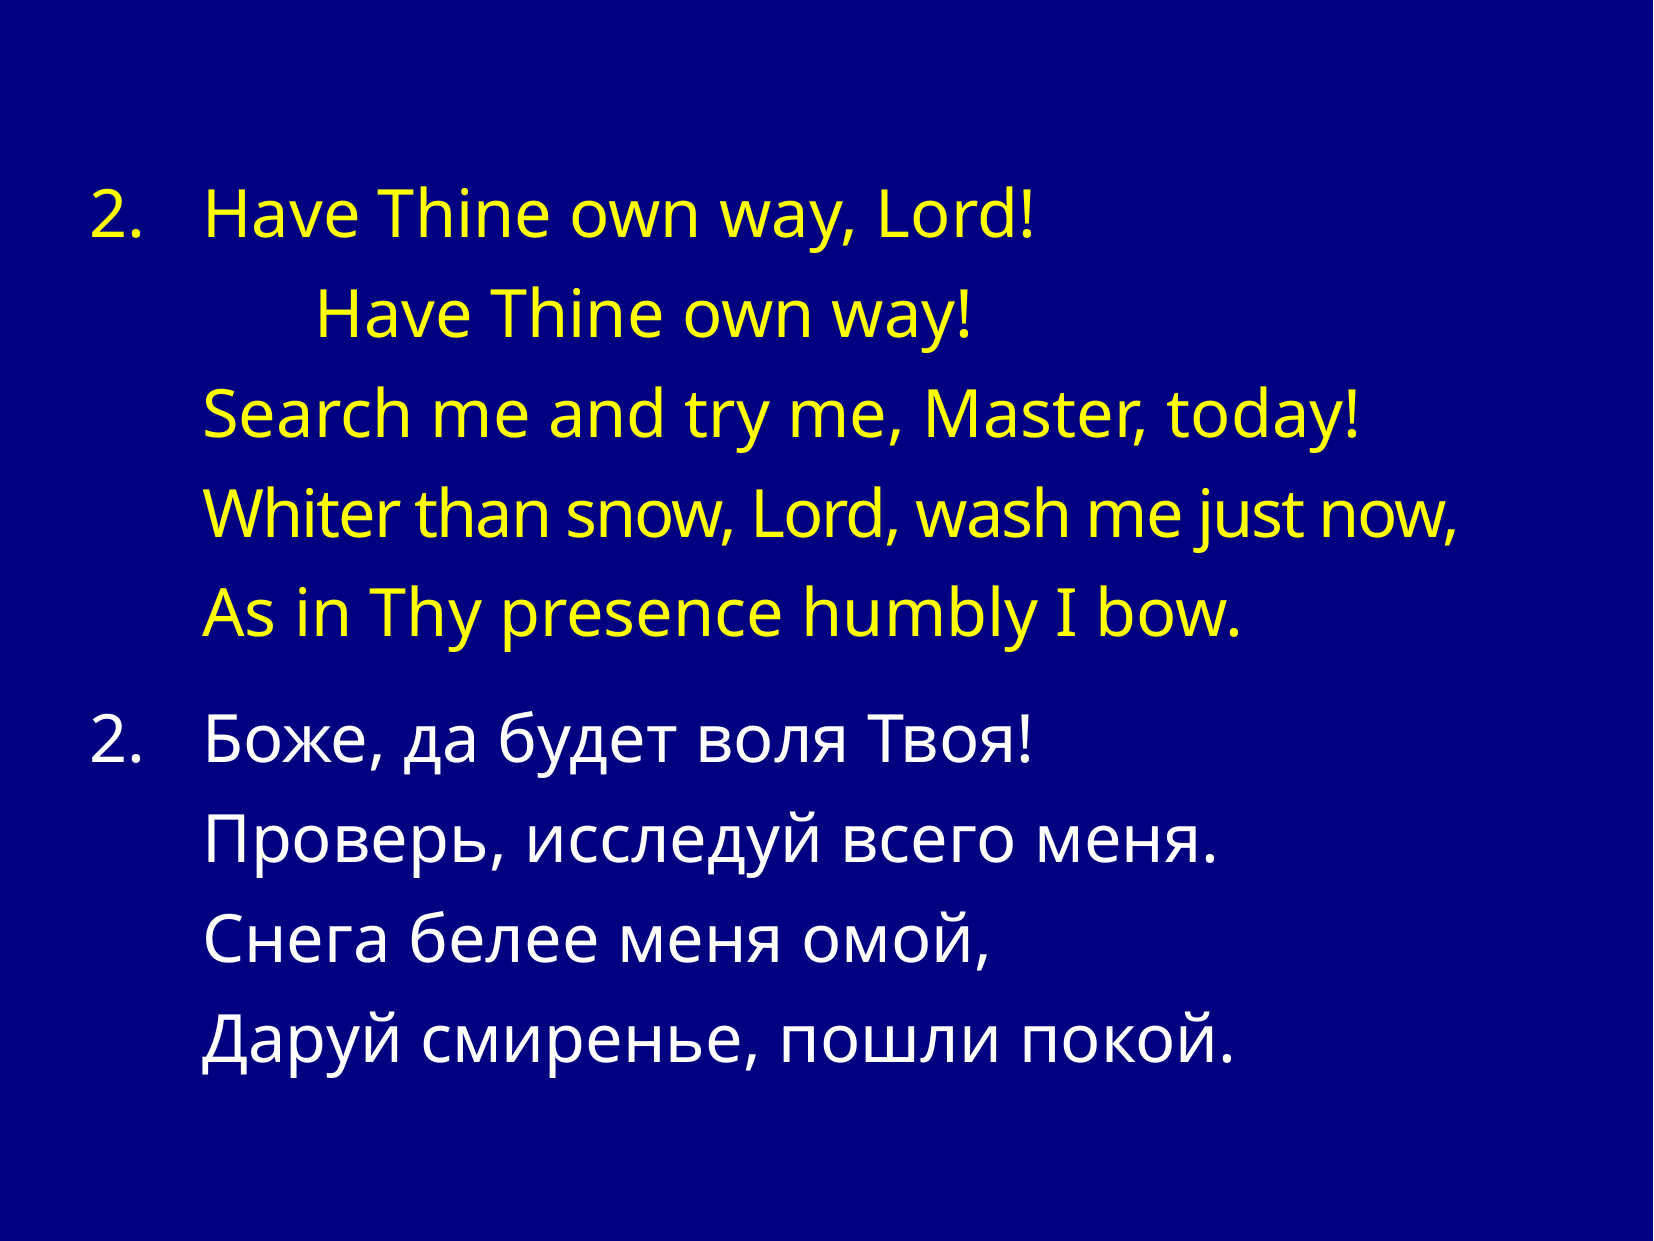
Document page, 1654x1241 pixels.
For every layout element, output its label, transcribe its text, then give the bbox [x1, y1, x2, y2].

text_box 2. Have Thine own way, Lord! Have Thine own way! Search me and try me, Master, today! Whiter than snow, Lord, wash me just now, As in Thy presence humbly I bow. [75, 150, 1653, 713]
text_box 2. Боже, да будет воля Твоя! Проверь, исследуй всего меня. Снега белее меня омой, Даруй смиренье, пошли покой. [75, 675, 1576, 1163]
